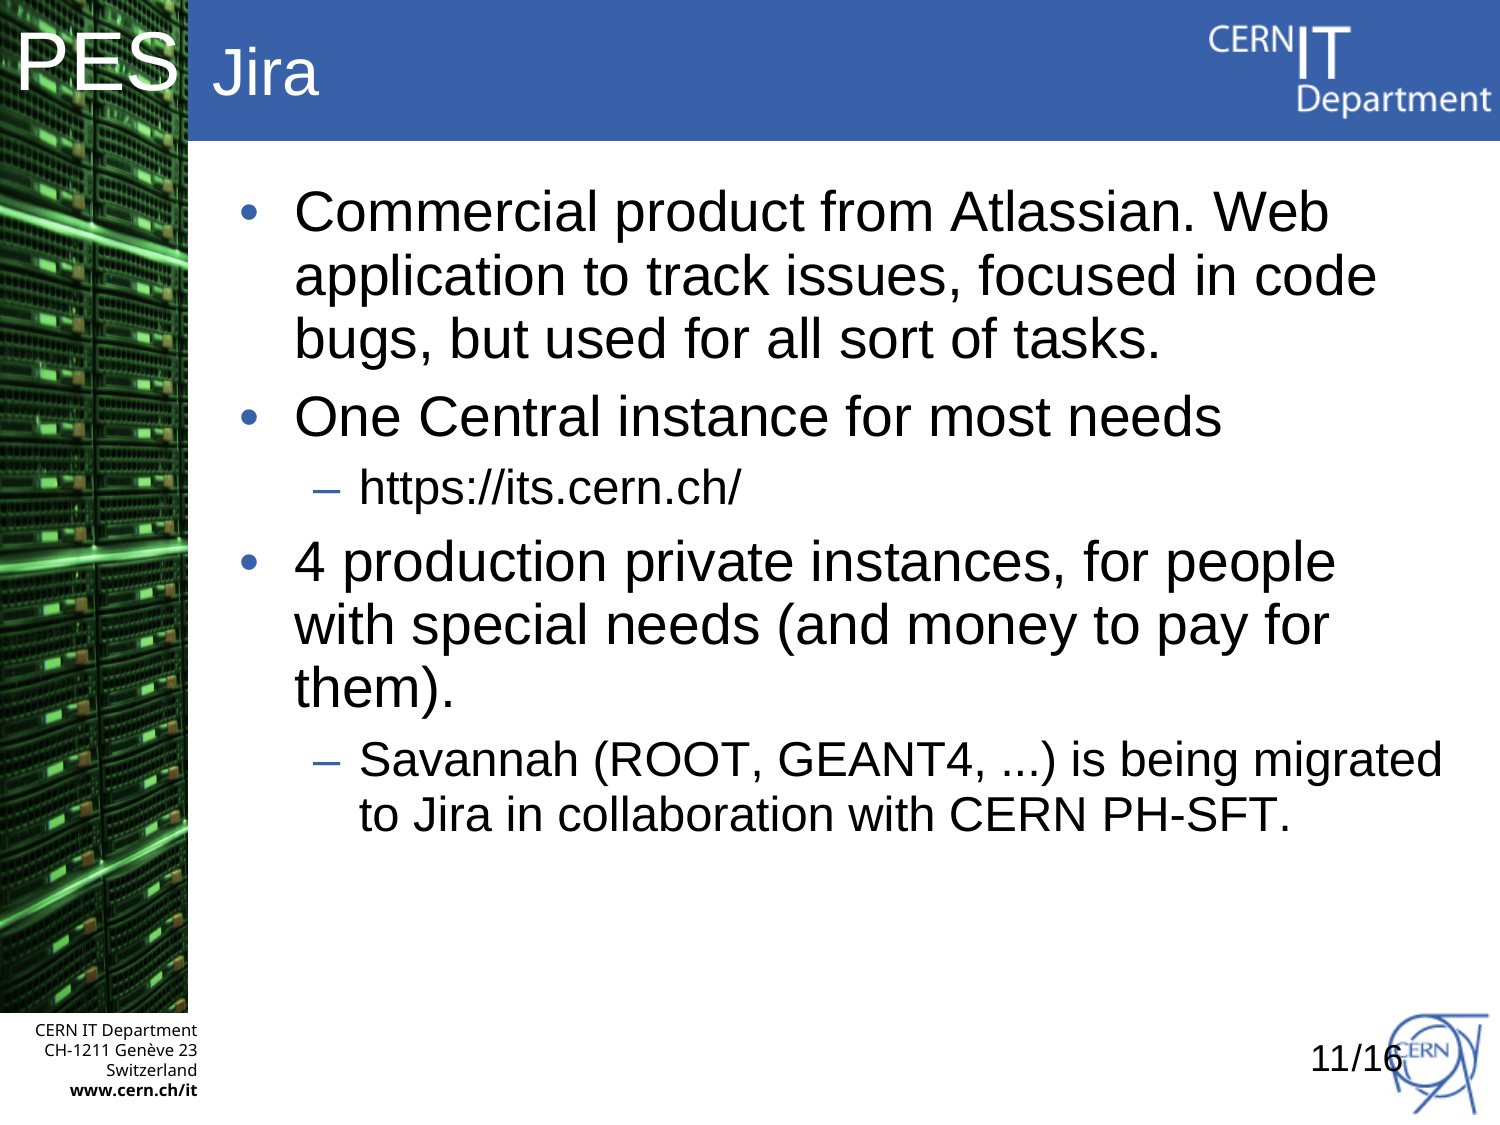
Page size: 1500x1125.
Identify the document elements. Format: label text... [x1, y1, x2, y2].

picture [1125, 0, 1500, 141]
text_box <number>/16 [1165, 1026, 1419, 1097]
title Jira [212, 0, 1125, 160]
list Commercial product from Atlassian. Web application to track issues, focused in code bugs, but used for all sort of tasks. One Central instance for most needs https://its.cern.ch/ 4 production private instances, for people with special needs (and money to pay for them). Savannah (ROOT, GEANT4, ...) is being migrated to Jira in collaboration with CERN PH-SFT. [225, 172, 1463, 901]
picture [1387, 1012, 1490, 1115]
picture [0, 0, 212, 1013]
